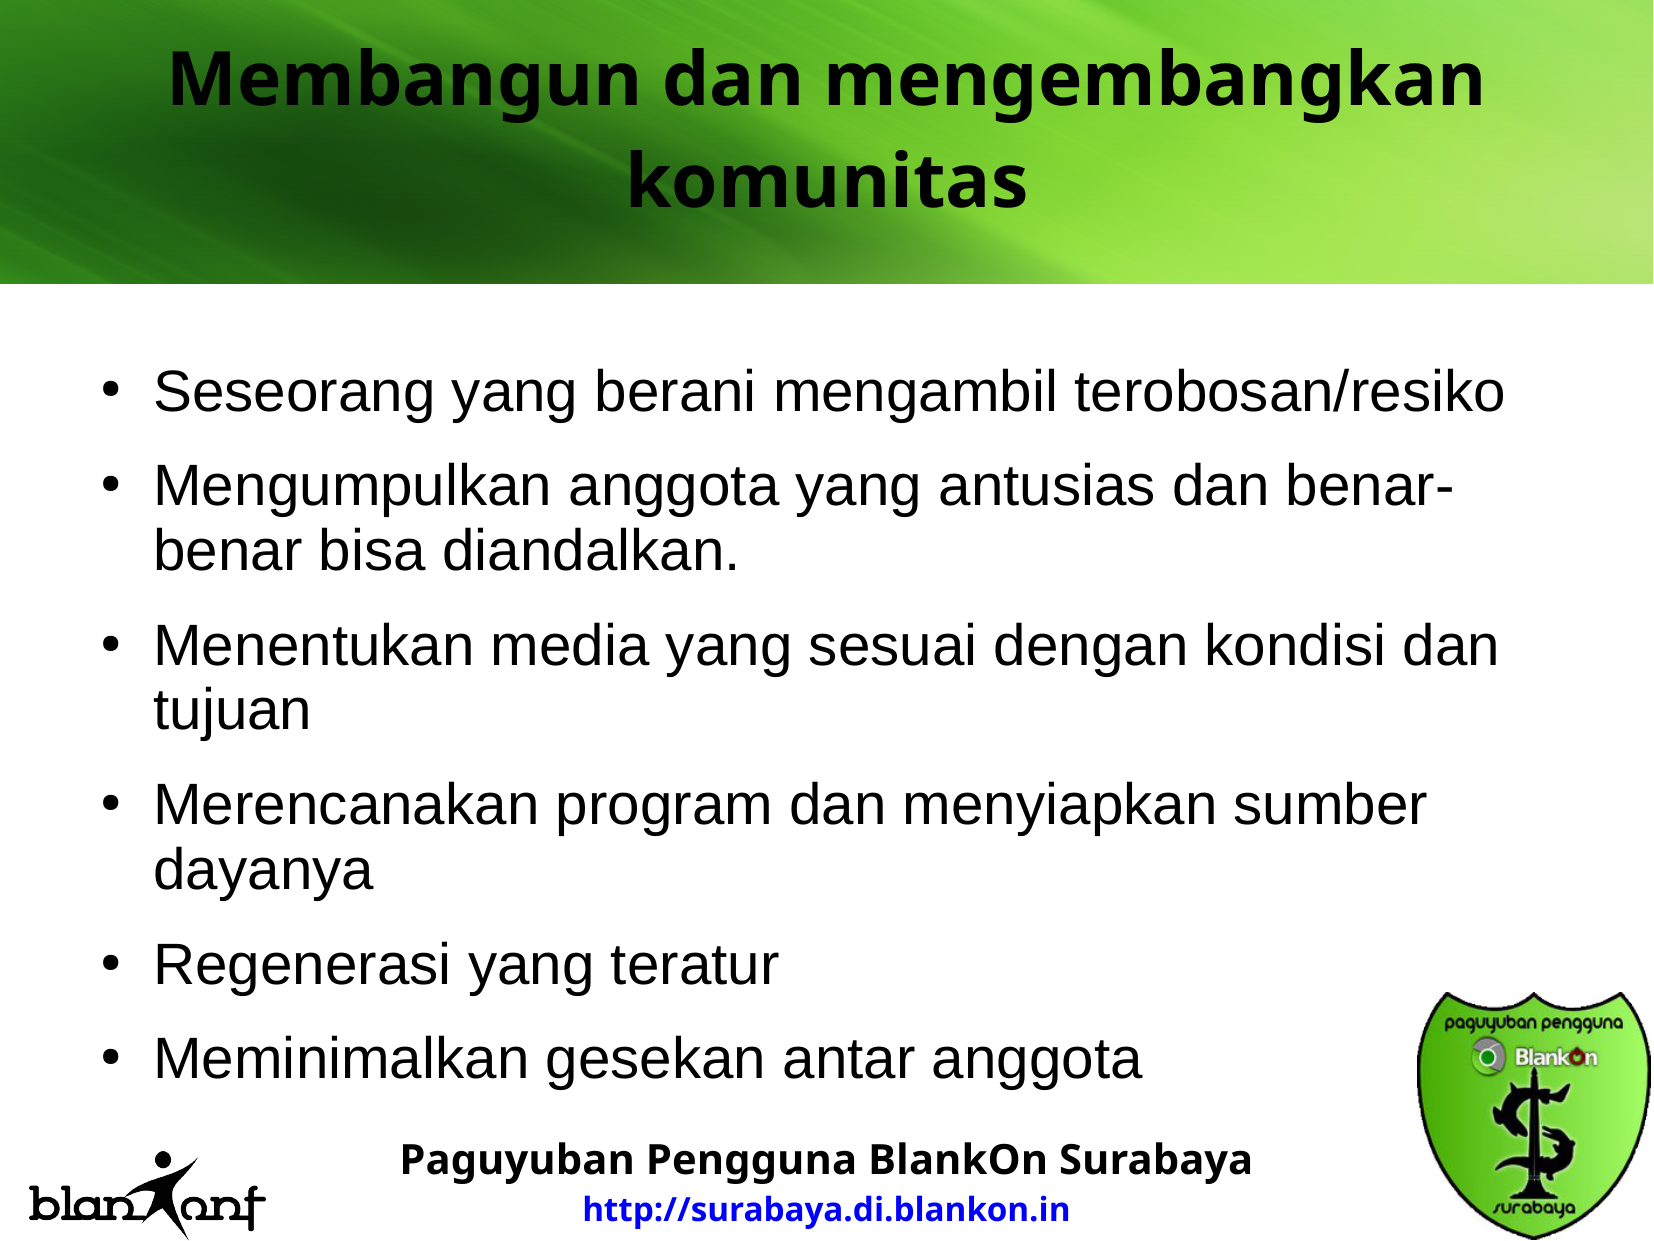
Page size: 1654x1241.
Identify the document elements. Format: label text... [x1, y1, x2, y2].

picture [0, 0, 1654, 284]
list Seseorang yang berani mengambil terobosan/resiko Mengumpulkan anggota yang antusias dan benar-benar bisa diandalkan. Menentukan media yang sesuai dengan kondisi dan tujuan Merencanakan program dan menyiapkan sumber dayanya Regenerasi yang teratur Meminimalkan gesekan antar anggota [82, 358, 1571, 1177]
picture [1417, 992, 1651, 1240]
text_box Paguyuban Pengguna BlankOn Surabaya http://surabaya.di.blankon.in [295, 1122, 1359, 1241]
picture [29, 1151, 266, 1241]
